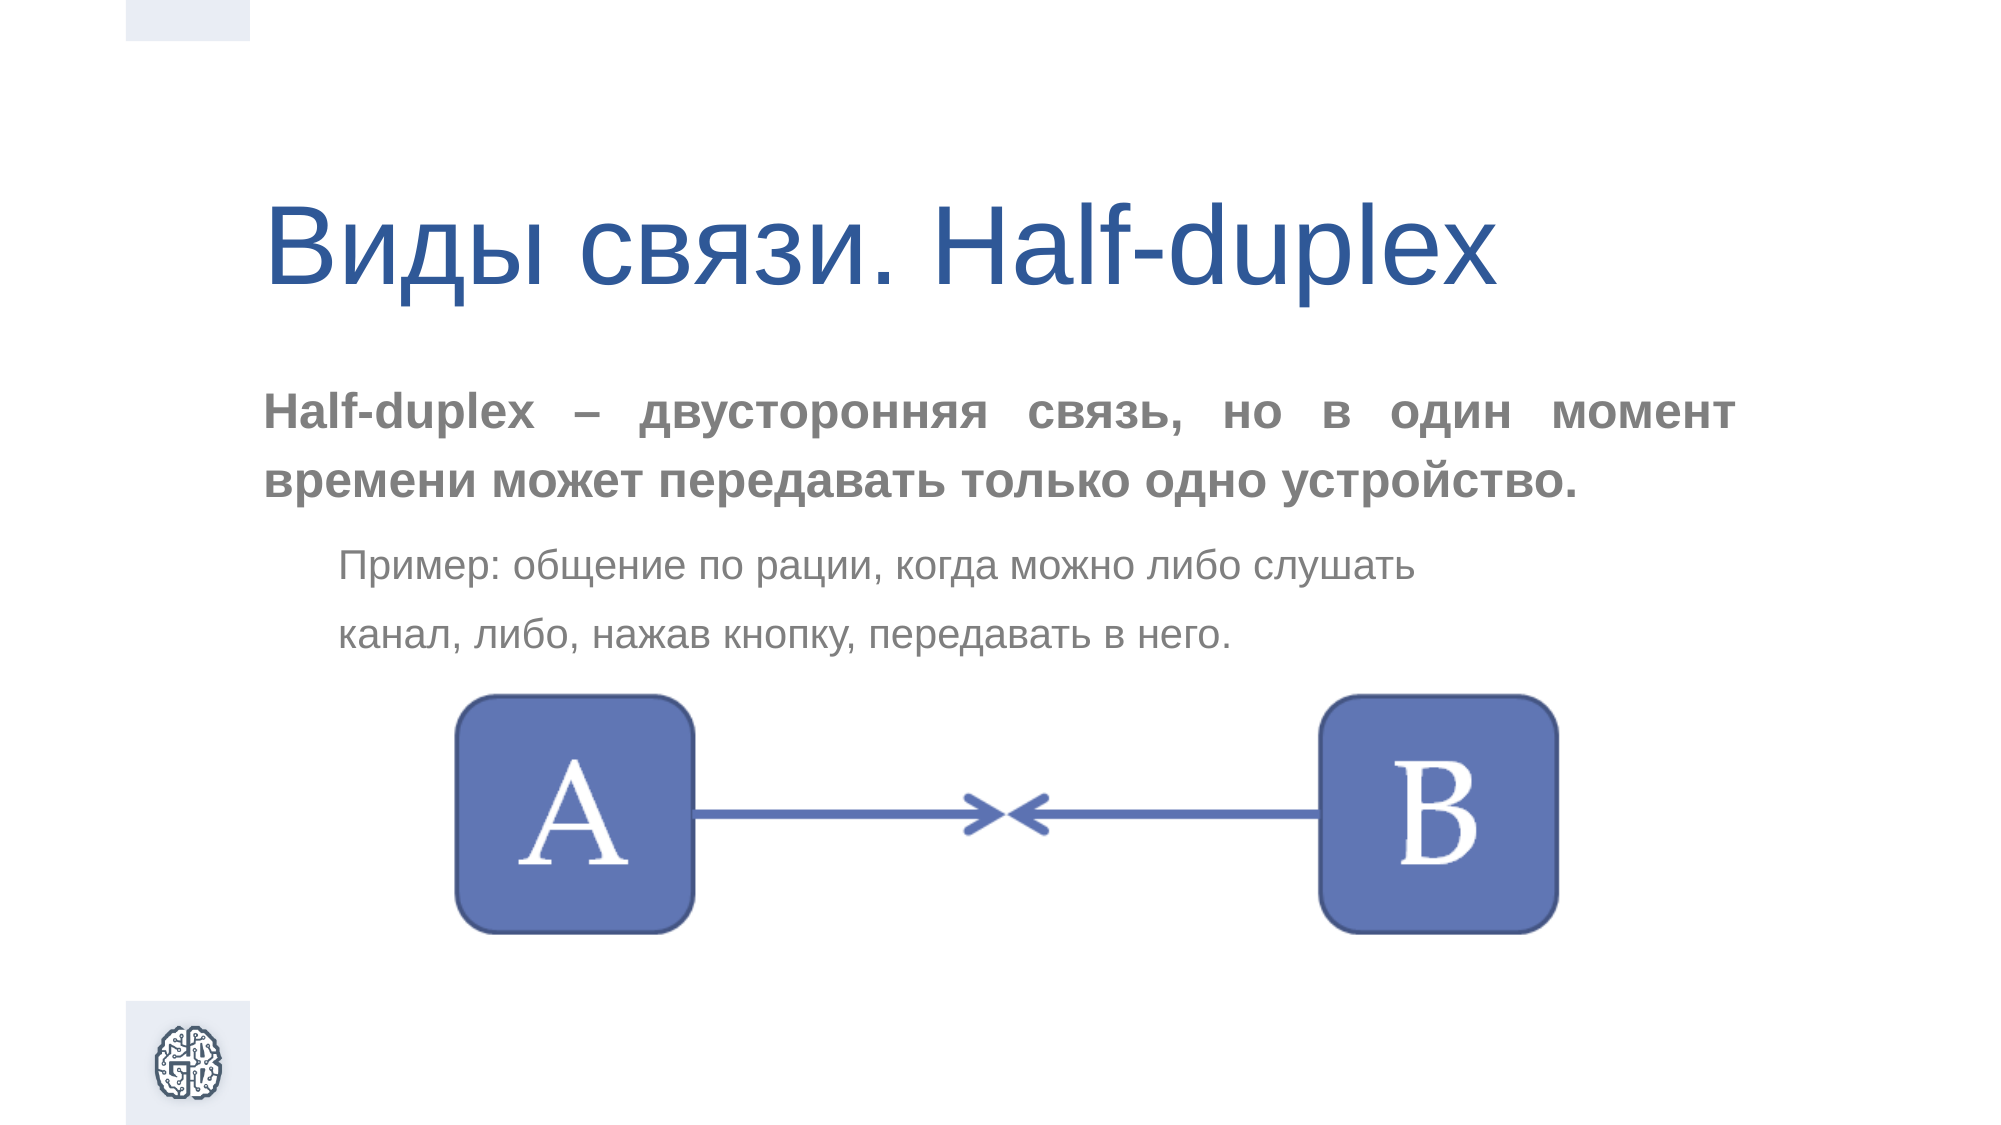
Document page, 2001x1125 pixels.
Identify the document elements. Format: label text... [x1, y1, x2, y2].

list Half-duplex – двусторонняя связь, но в один момент времени может передавать только одно устройство. Пример: общение по рации, когда можно либо слушать канал, либо, нажав кнопку, передавать в него. [248, 214, 1752, 878]
title Виды связи. Half-duplex [248, 124, 1752, 214]
picture [425, 680, 1575, 996]
picture [144, 1016, 232, 1110]
